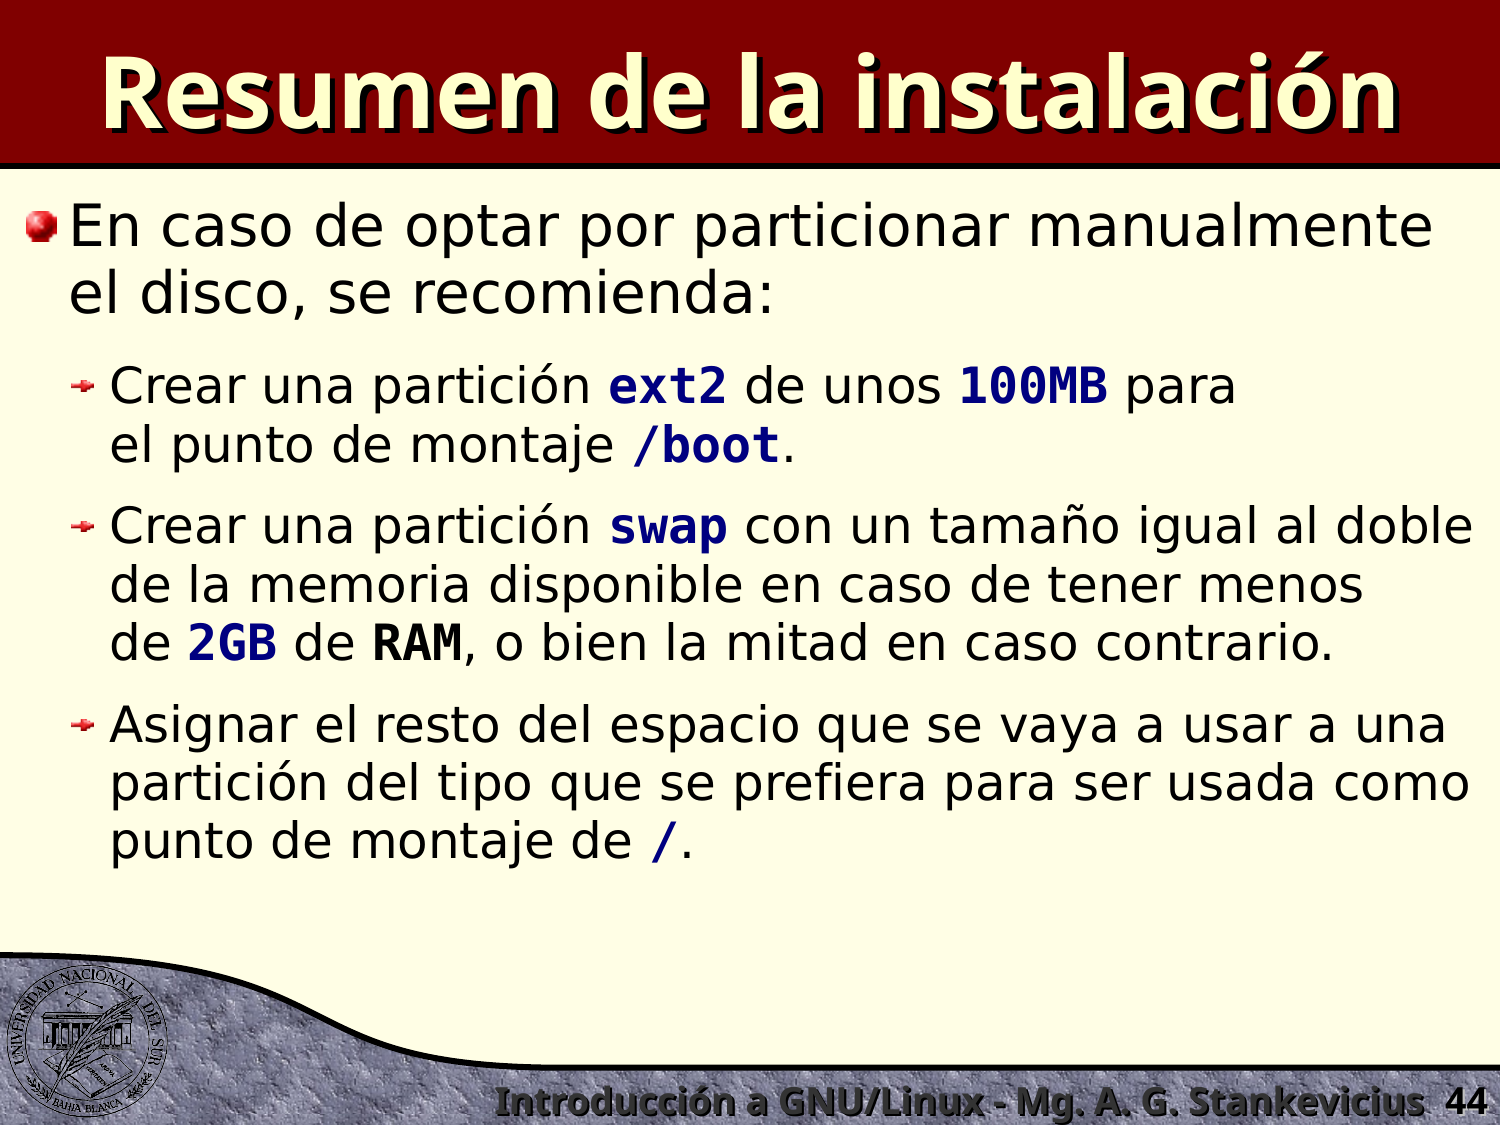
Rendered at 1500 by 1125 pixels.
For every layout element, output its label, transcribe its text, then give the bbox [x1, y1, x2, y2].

title Resumen de la instalación [15, 12, 1485, 153]
picture [0, 956, 1500, 1125]
picture [1059, 1100, 1065, 1110]
list En caso de optar por particionar manualmente el disco, se recomienda: Crear una partición ext2 de unos 100MB para el punto de montaje /boot. Crear una partición swap con un tamaño igual al doble de la memoria disponible en caso de tener menos de 2GB de RAM, o bien la mitad en caso contrario. Asignar el resto del espacio que se vaya a usar a una partición del tipo que se prefiera para ser usada como punto de montaje de /. [11, 192, 1486, 935]
